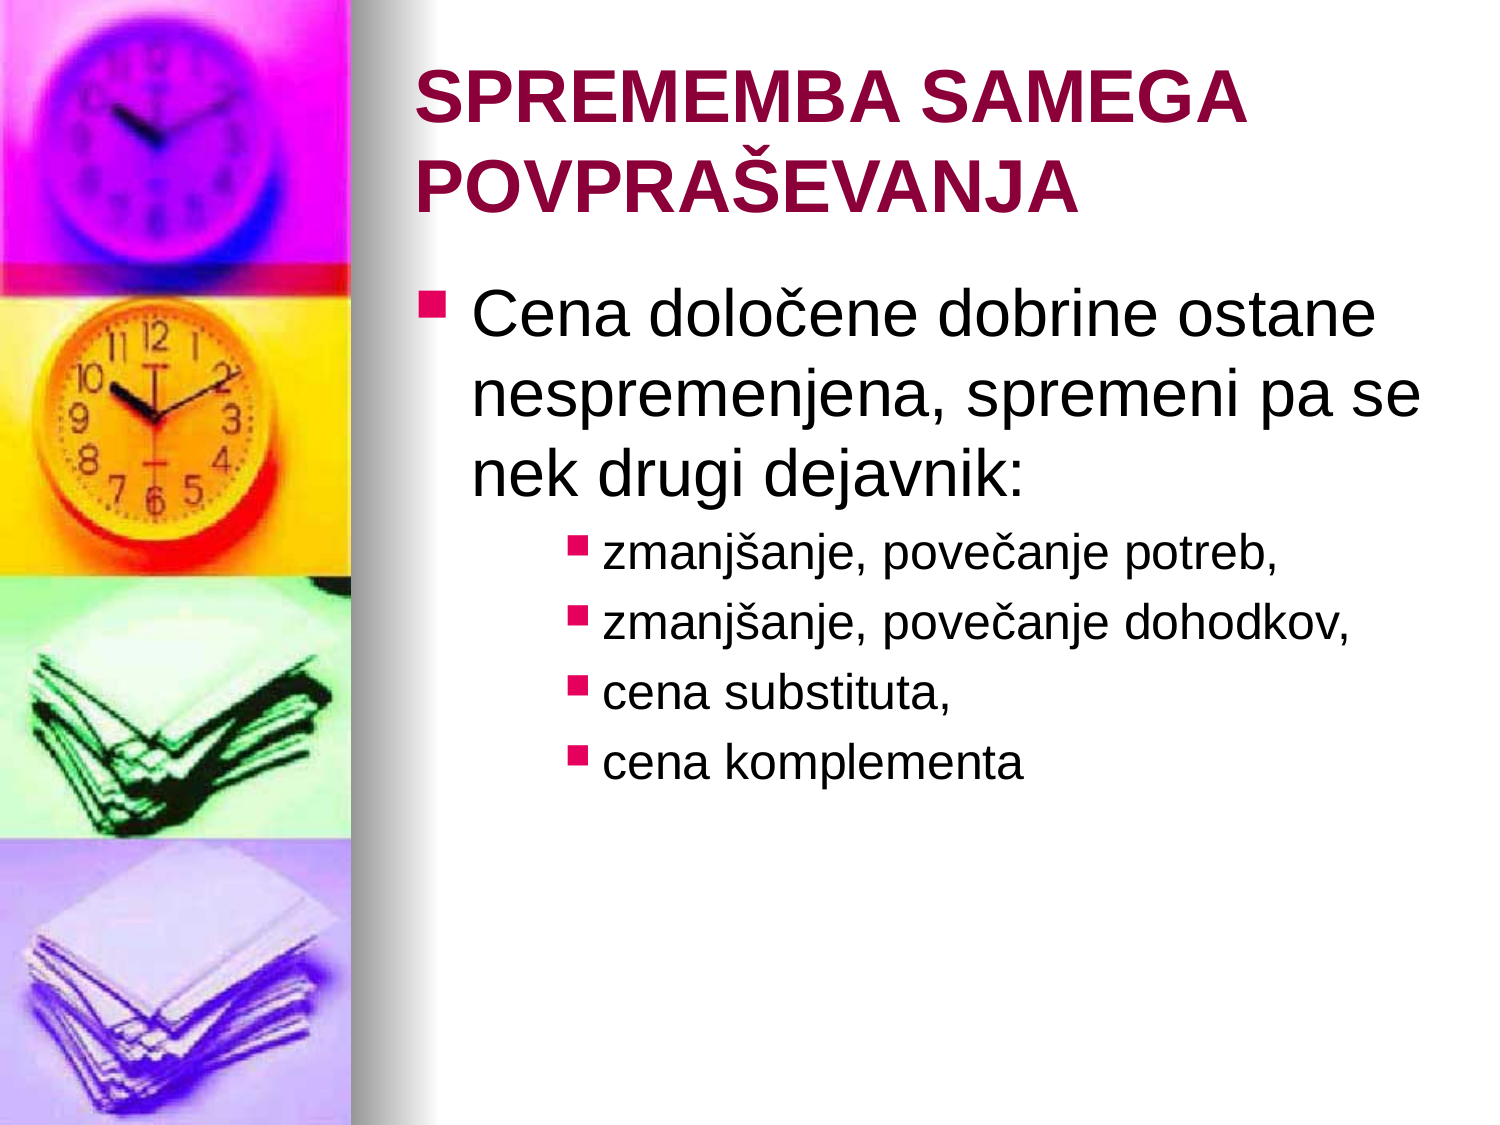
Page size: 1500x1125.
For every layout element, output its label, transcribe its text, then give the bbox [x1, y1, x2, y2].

title SPREMEMBA SAMEGA POVPRAŠEVANJA [399, 37, 1450, 238]
picture [0, 0, 351, 1125]
list Cena določene dobrine ostane nespremenjena, spremeni pa se nek drugi dejavnik: zmanjšanje, povečanje potreb, zmanjšanje, povečanje dohodkov, cena substituta, cena komplementa [399, 262, 1450, 1000]
